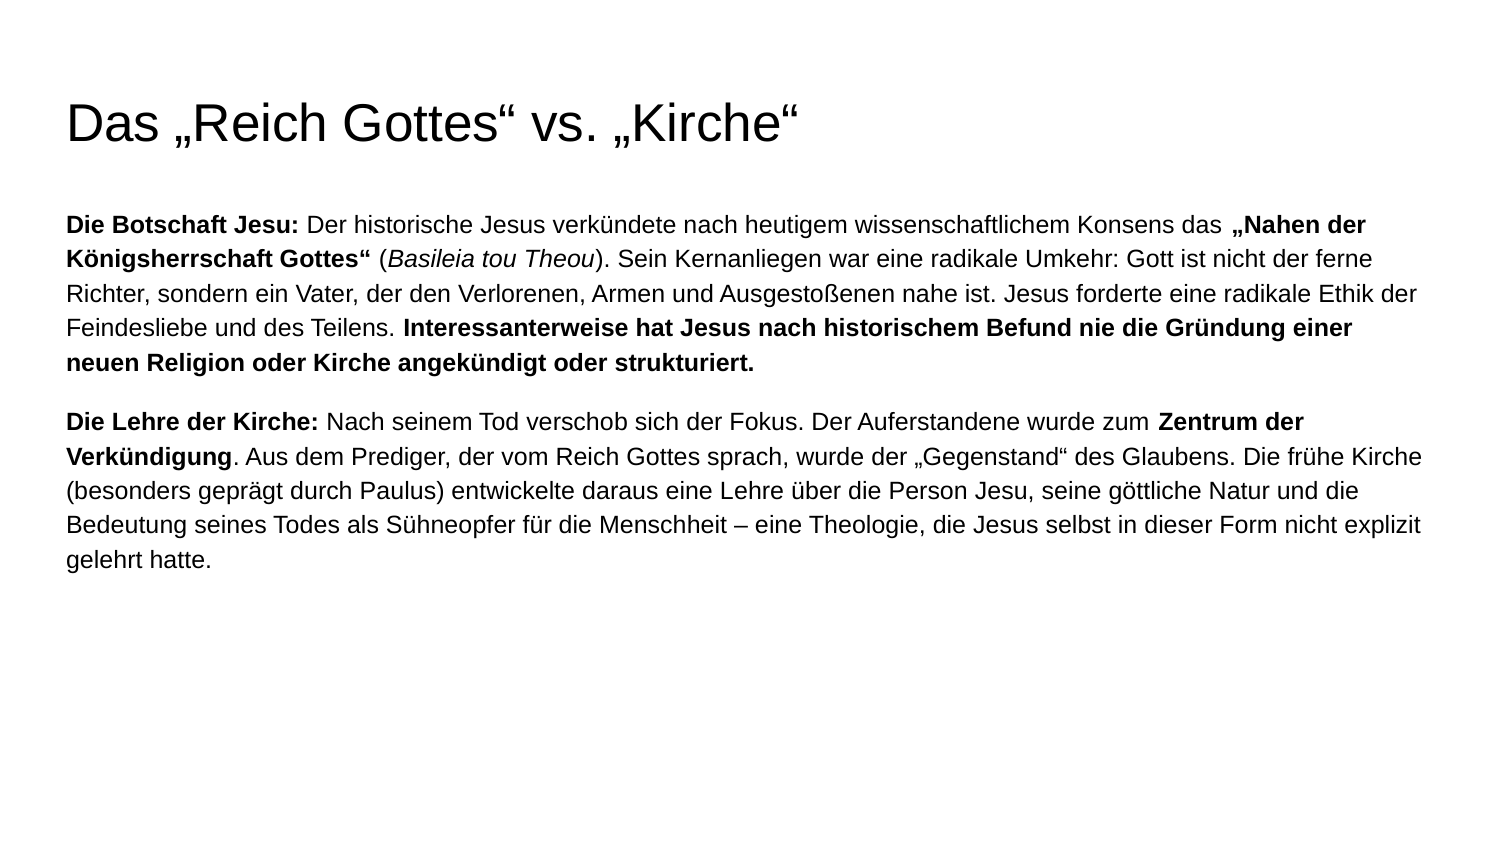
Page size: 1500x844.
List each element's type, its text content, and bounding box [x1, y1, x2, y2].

title Das „Reich Gottes“ vs. „Kirche“ [51, 72, 1449, 167]
list Die Botschaft Jesu: Der historische Jesus verkündete nach heutigem wissenschaftlichem Konsens das „Nahen der Königsherrschaft Gottes“ (Basileia tou Theou). Sein Kernanliegen war eine radikale Umkehr: Gott ist nicht der ferne Richter, sondern ein Vater, der den Verlorenen, Armen und Ausgestoßenen nahe ist. Jesus forderte eine radikale Ethik der Feindesliebe und des Teilens. Interessanterweise hat Jesus nach historischem Befund nie die Gründung einer neuen Religion oder Kirche angekündigt oder strukturiert. Die Lehre der Kirche: Nach seinem Tod verschob sich der Fokus. Der Auferstandene wurde zum Zentrum der Verkündigung. Aus dem Prediger, der vom Reich Gottes sprach, wurde der „Gegenstand“ des Glaubens. Die frühe Kirche (besonders geprägt durch Paulus) entwickelte daraus eine Lehre über die Person Jesu, seine göttliche Natur und die Bedeutung seines Todes als Sühneopfer für die Menschheit – eine Theologie, die Jesus selbst in dieser Form nicht explizit gelehrt hatte. [51, 189, 1449, 750]
